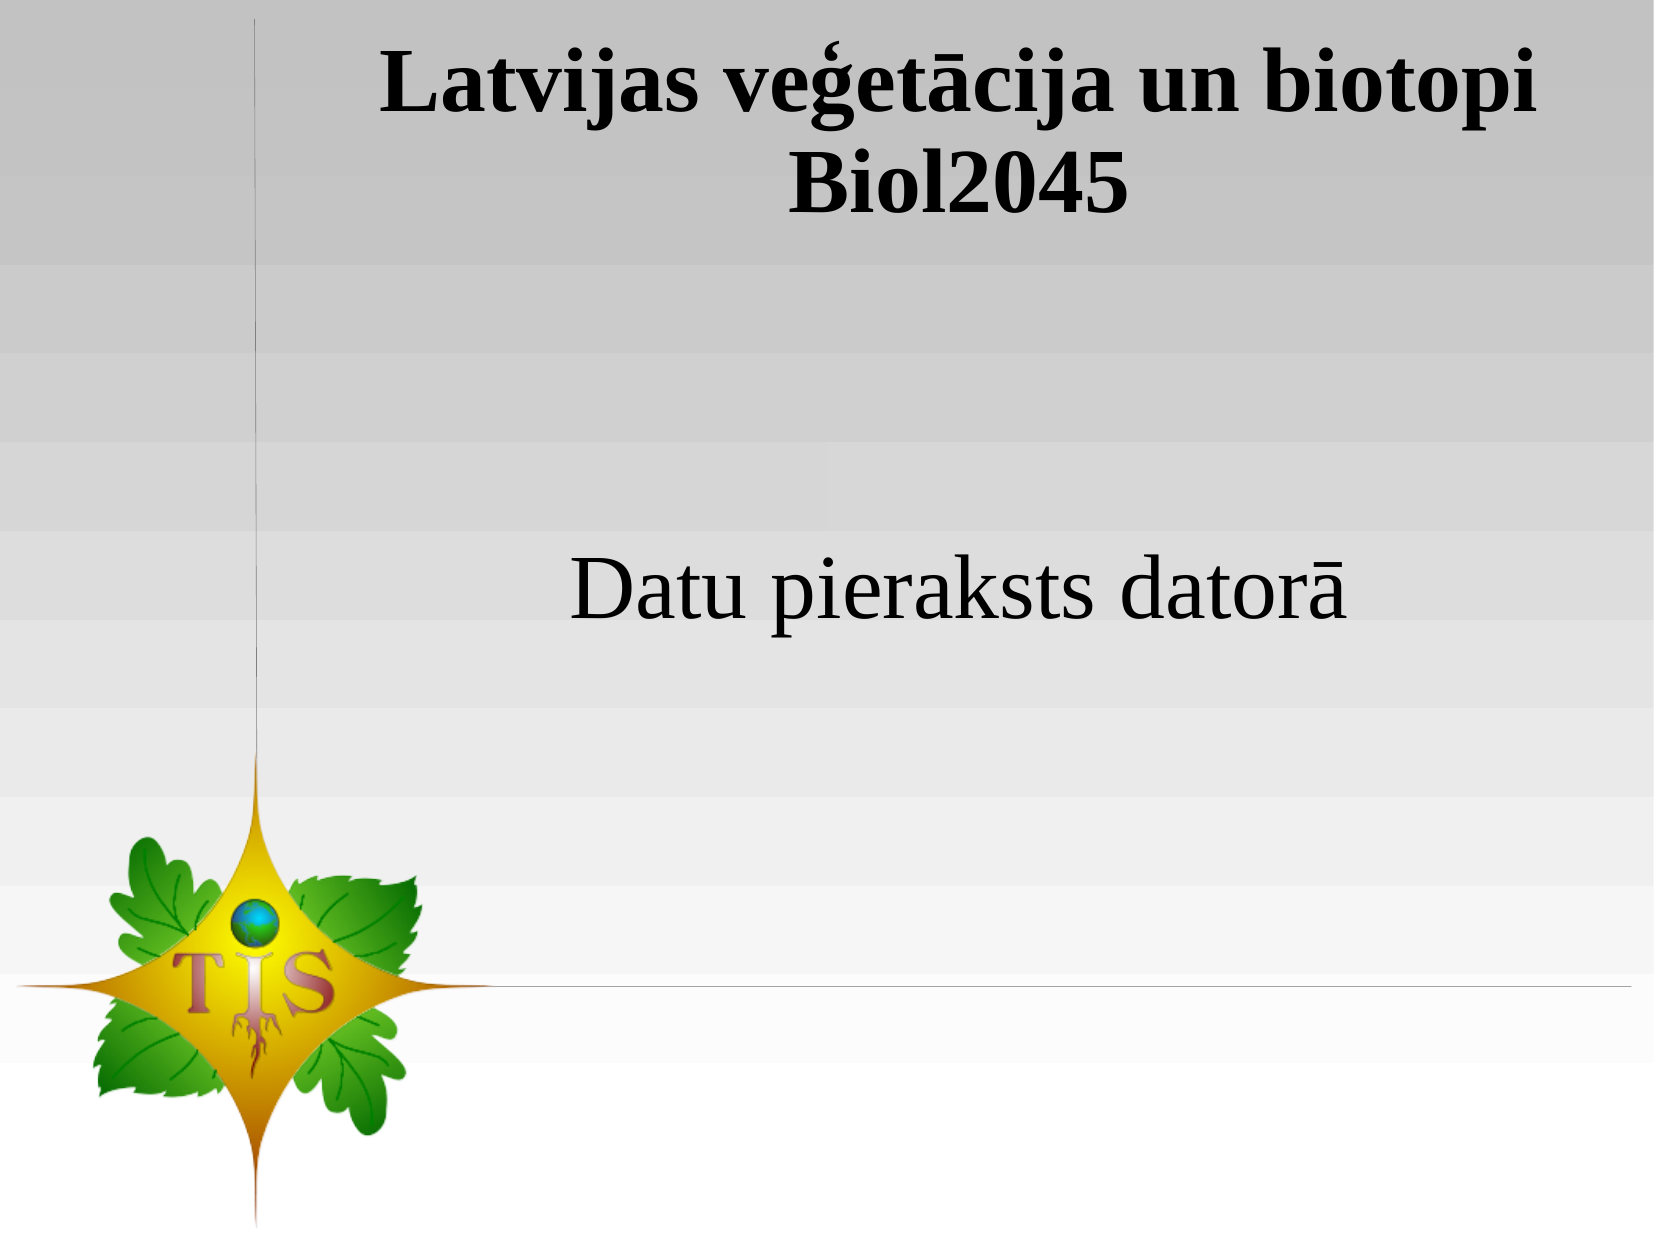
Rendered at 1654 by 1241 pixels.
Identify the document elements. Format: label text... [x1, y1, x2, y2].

picture [0, 0, 1654, 1241]
title Datu pieraksts datorā [295, 314, 1625, 861]
